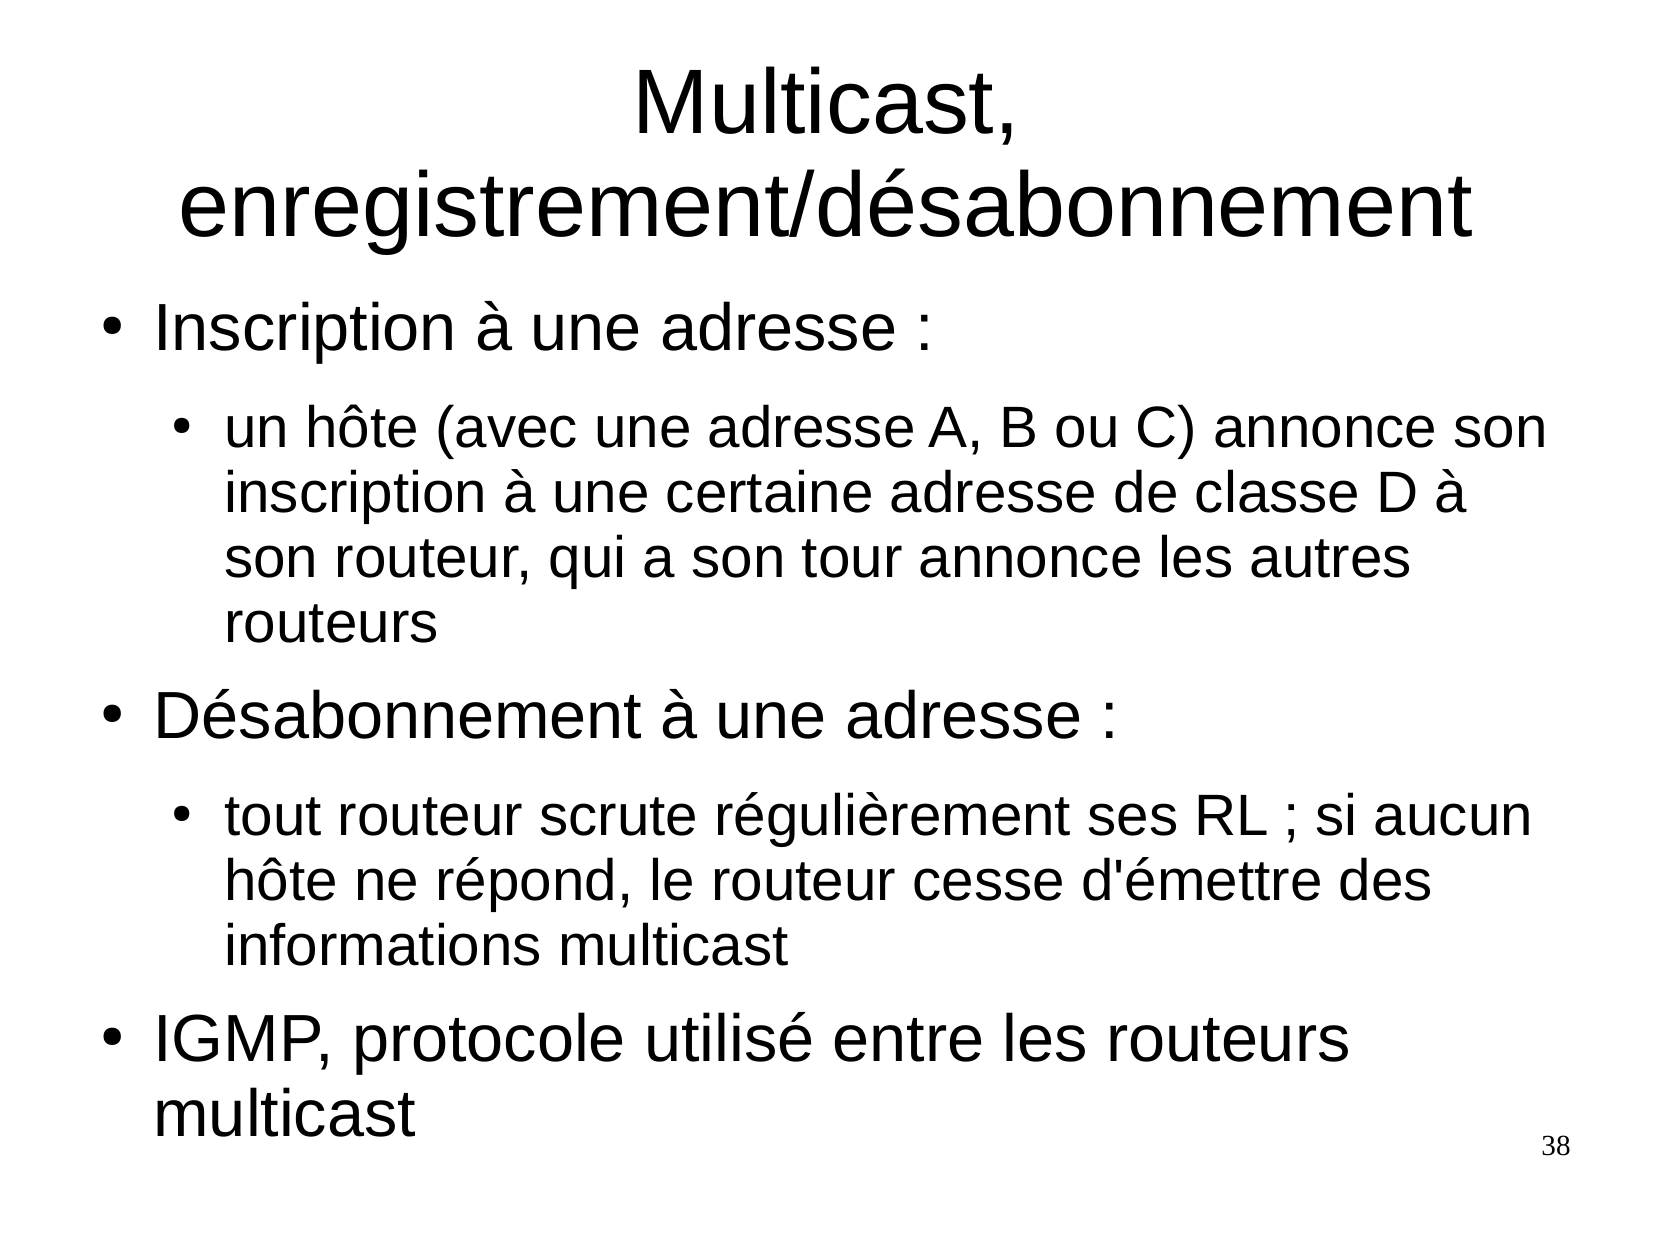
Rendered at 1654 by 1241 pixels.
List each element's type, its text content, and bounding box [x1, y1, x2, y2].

title Multicast, enregistrement/désabonnement [82, 49, 1571, 257]
list Inscription à une adresse : un hôte (avec une adresse A, B ou C) annonce son inscription à une certaine adresse de classe D à son routeur, qui a son tour annonce les autres routeurs Désabonnement à une adresse : tout routeur scrute régulièrement ses RL ; si aucun hôte ne répond, le routeur cesse d'émettre des informations multicast IGMP, protocole utilisé entre les routeurs multicast [82, 290, 1571, 1151]
